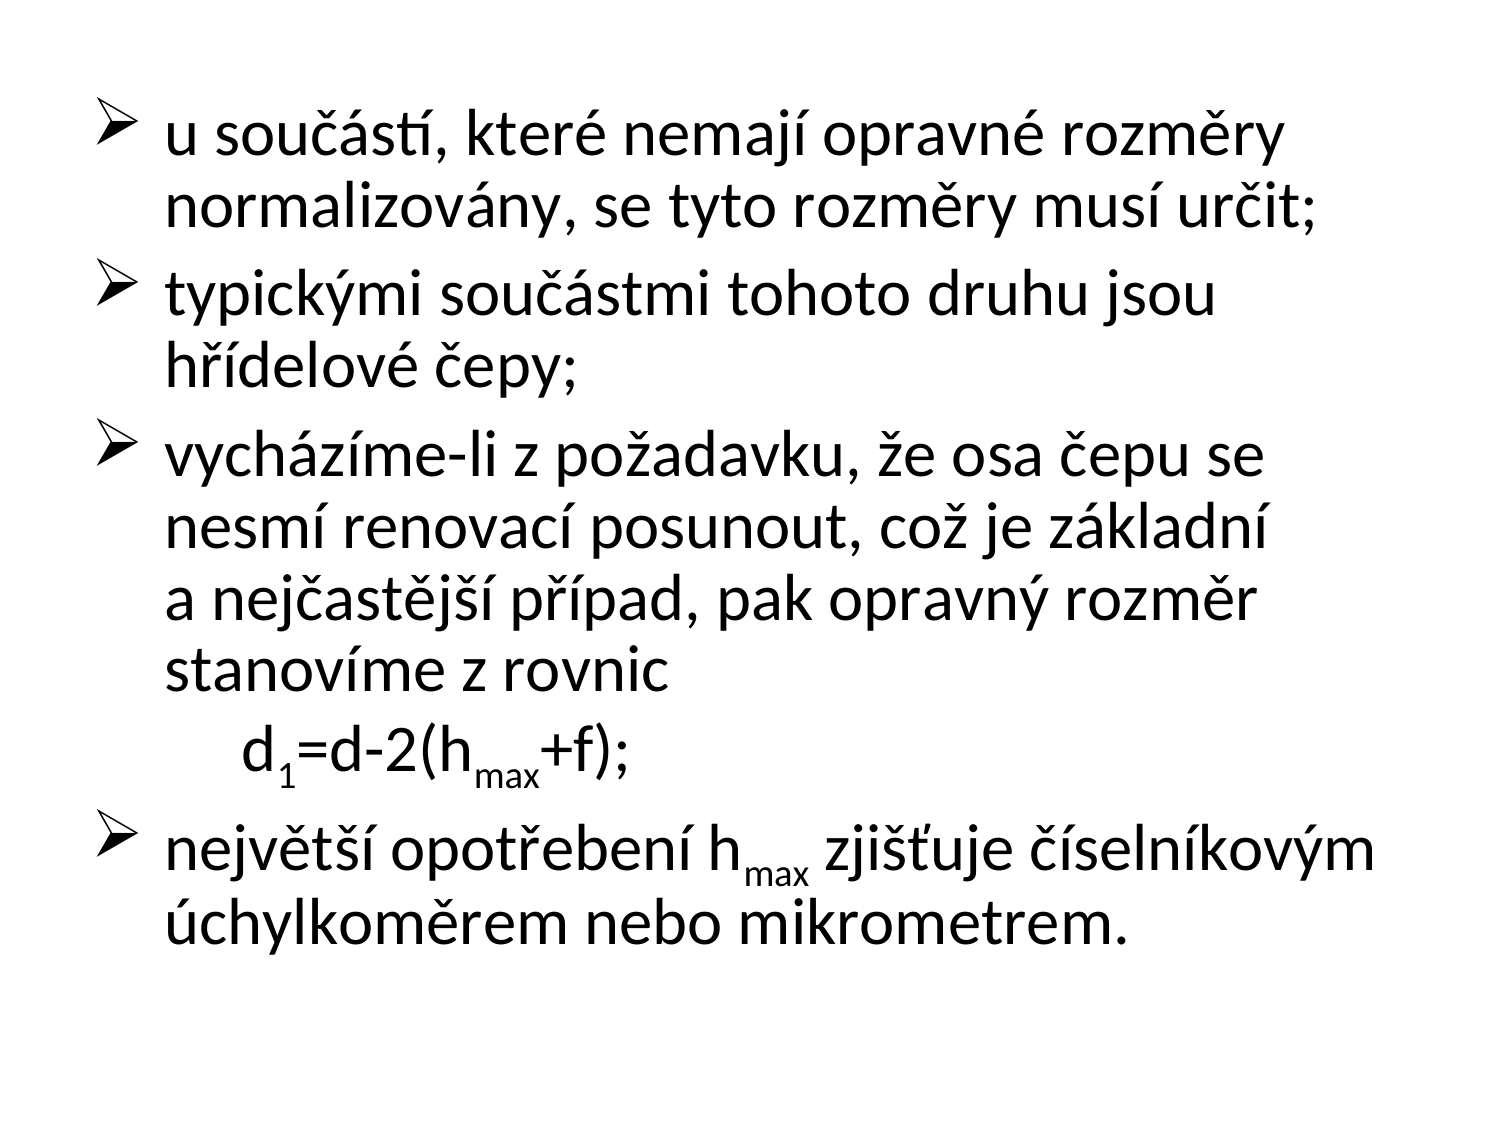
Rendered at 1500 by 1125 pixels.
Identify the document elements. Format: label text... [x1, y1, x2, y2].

list u součástí, které nemají opravné rozměry normalizovány, se tyto rozměry musí určit; typickými součástmi tohoto druhu jsou hřídelové čepy; vycházíme-li z požadavku, že osa čepu se nesmí renovací posunout, což je základní a nejčastější případ, pak opravný rozměr stanovíme z rovnic d1=d-2(hmax+f); největší opotřebení hmax zjišťuje číselníkovým úchylkoměrem nebo mikrometrem. [76, 90, 1427, 1005]
